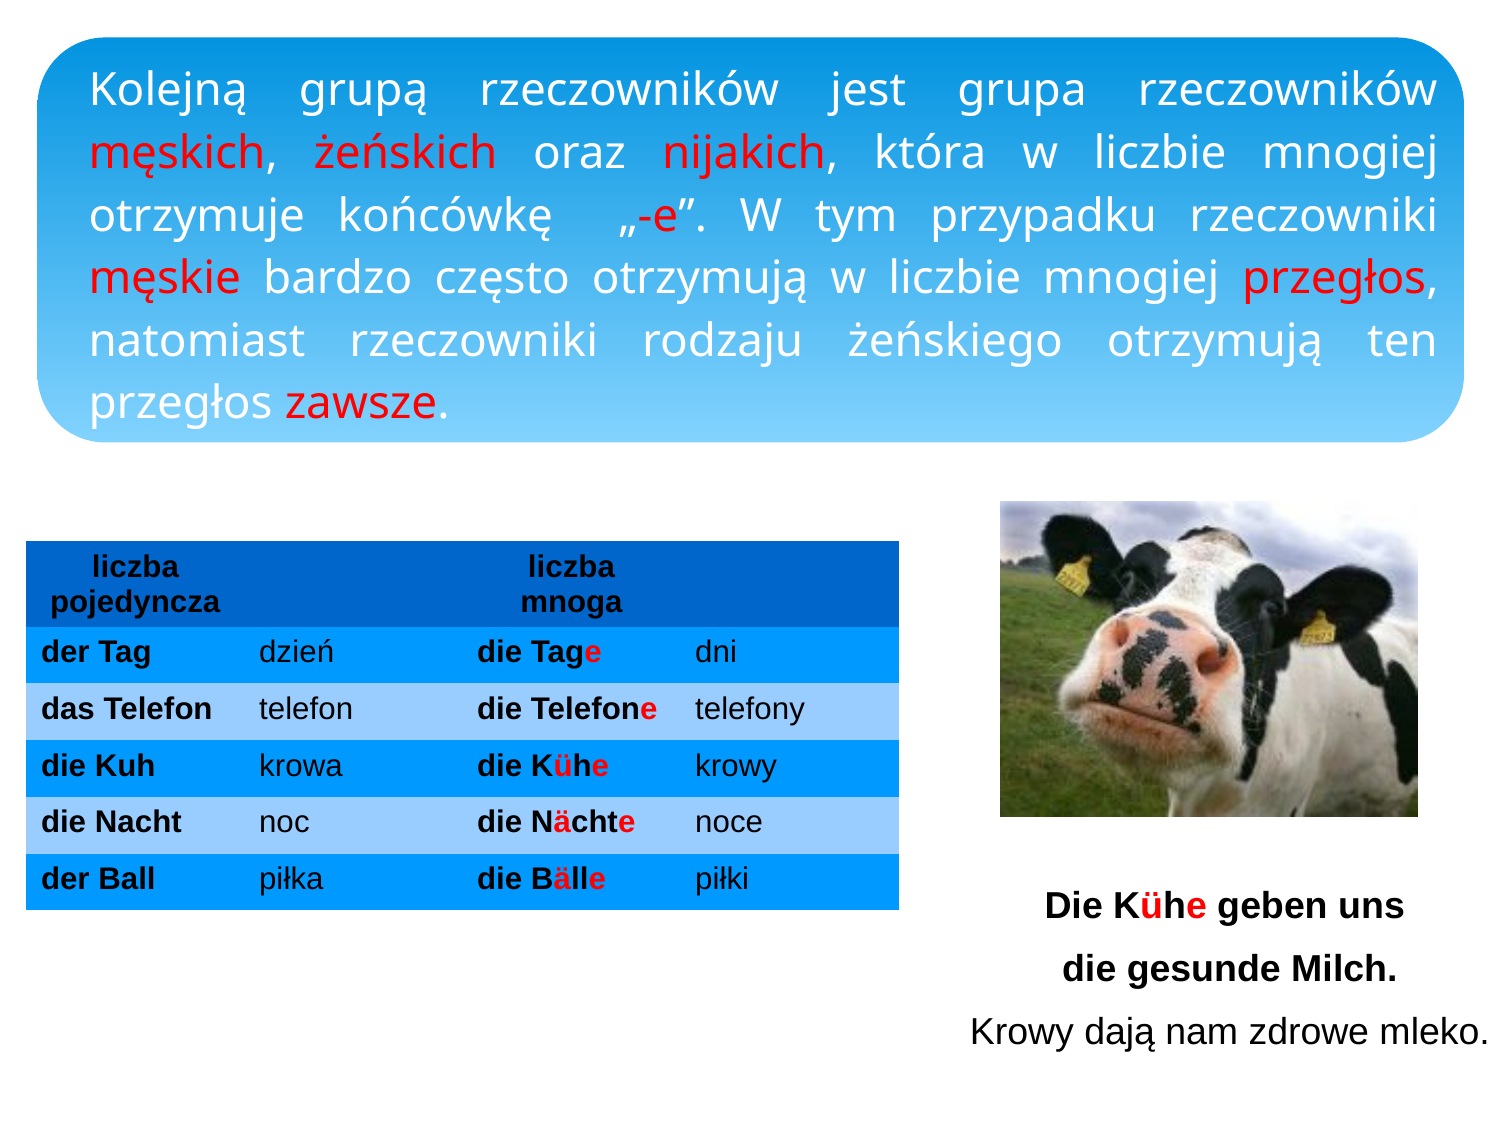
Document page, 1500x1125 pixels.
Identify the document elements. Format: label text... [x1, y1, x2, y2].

table_header liczba pojedyncza [26, 541, 244, 627]
table_cell dni [680, 627, 899, 683]
table_cell die Bälle [462, 854, 680, 910]
table_cell noce [680, 797, 899, 854]
table_cell die Nacht [26, 797, 244, 854]
table_cell das Telefon [26, 683, 244, 740]
text_box Die Kühe geben uns die gesunde Milch. Krowy dają nam zdrowe mleko. [955, 856, 1500, 1043]
picture [1000, 501, 1418, 817]
table_cell die Telefone [462, 683, 680, 740]
table_cell piłki [680, 854, 899, 910]
table_cell telefon [244, 683, 462, 740]
table_cell die Kuh [26, 740, 244, 797]
table_header liczba mnoga [462, 541, 680, 627]
table_cell krowa [244, 740, 462, 797]
table_cell der Ball [26, 854, 244, 910]
table_cell noc [244, 797, 462, 854]
table_header [244, 541, 462, 627]
table_cell die Kühe [462, 740, 680, 797]
title Kolejną grupą rzeczowników jest grupa rzeczowników męskich, żeńskich oraz nijakich, która w liczbie mnogiej otrzymuje końcówkę „-e”. W tym przypadku rzeczowniki męskie bardzo często otrzymują w liczbie mnogiej przegłos, natomiast rzeczowniki rodzaju żeńskiego otrzymują ten przegłos zawsze. [88, 105, 1439, 384]
table_cell krowy [680, 740, 899, 797]
table_header [680, 541, 899, 627]
table_cell telefony [680, 683, 899, 740]
table_cell die Nächte [462, 797, 680, 854]
table_cell die Tage [462, 627, 680, 683]
table_cell dzień [244, 627, 462, 683]
table_cell der Tag [26, 627, 244, 683]
table_cell piłka [244, 854, 462, 910]
